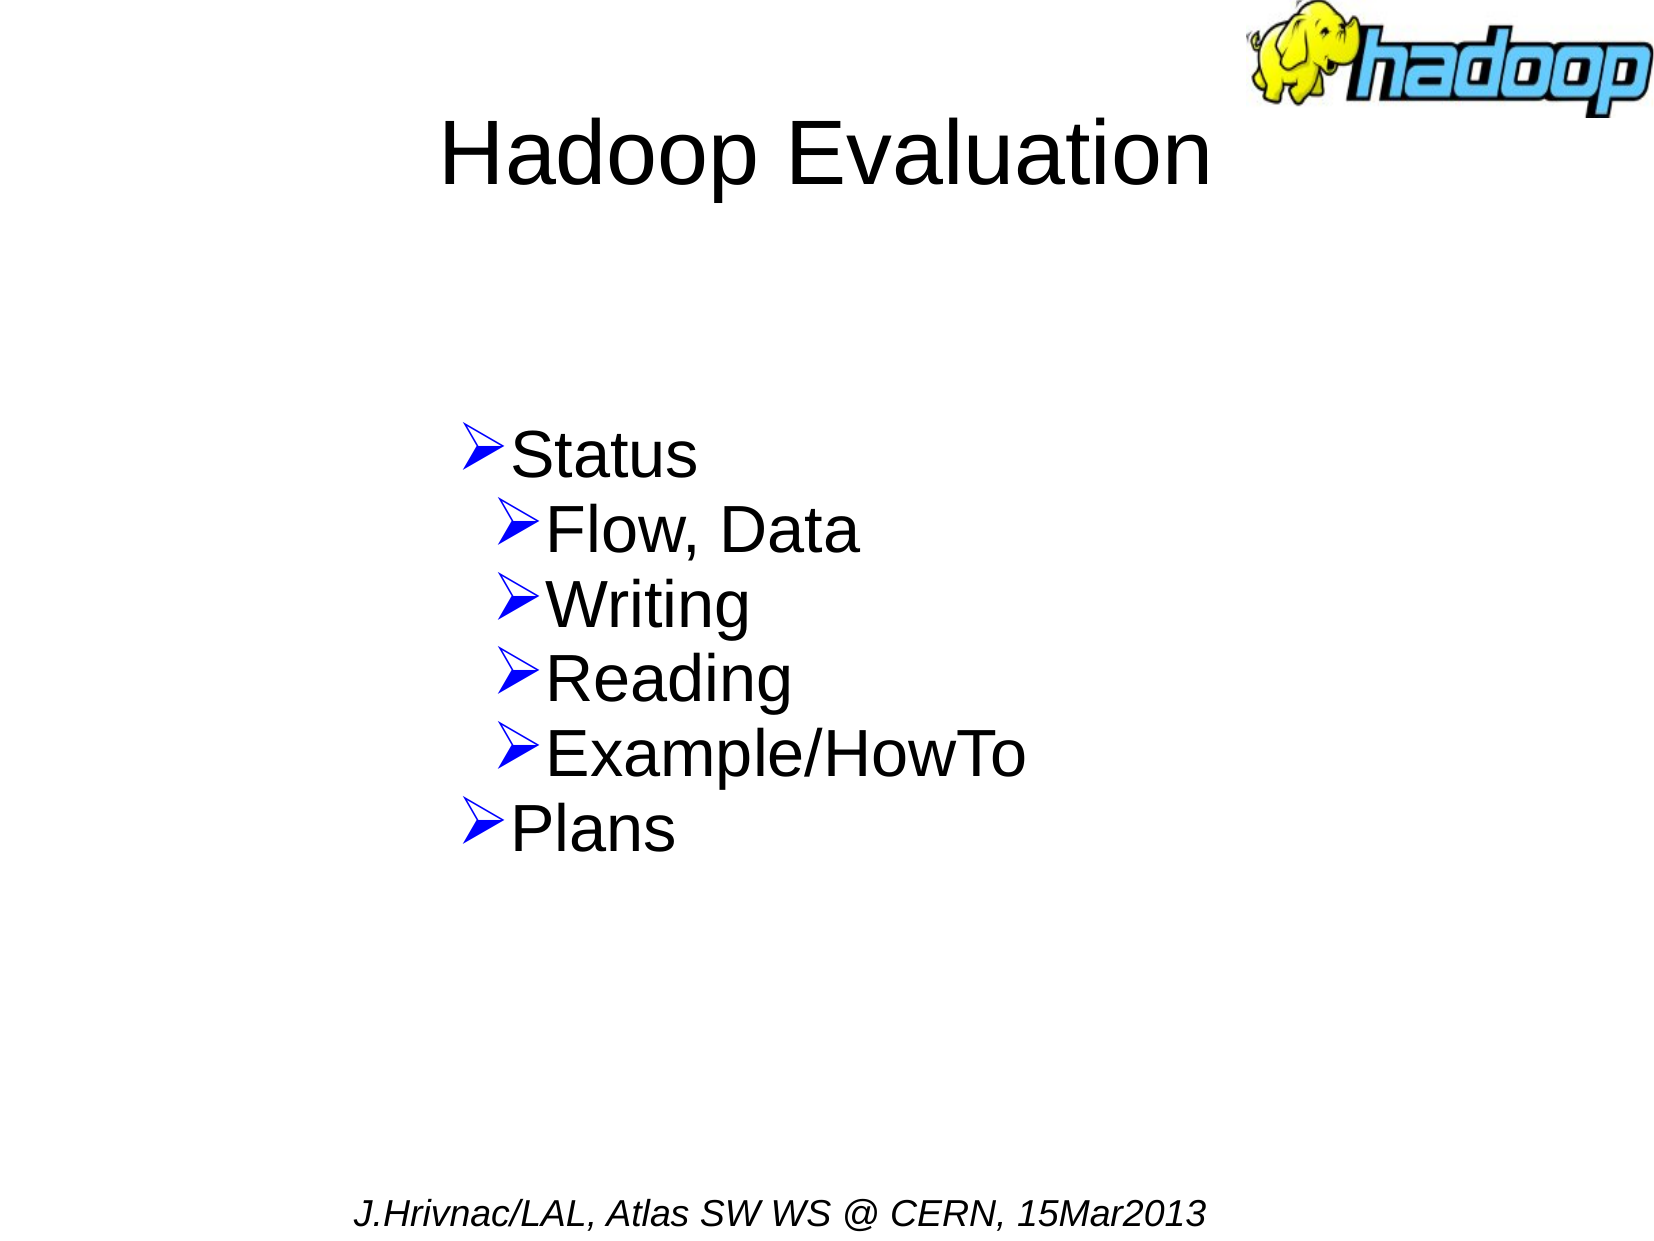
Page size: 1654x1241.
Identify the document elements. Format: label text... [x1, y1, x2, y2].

text_box J.Hrivnac/LAL, Atlas SW WS @ CERN, 15Mar2013 [339, 1184, 1223, 1241]
title Hadoop Evaluation [82, 49, 1571, 257]
subtitle Status Flow, Data Writing Reading Example/HowTo Plans [457, 281, 1189, 1002]
picture [1246, 0, 1654, 118]
